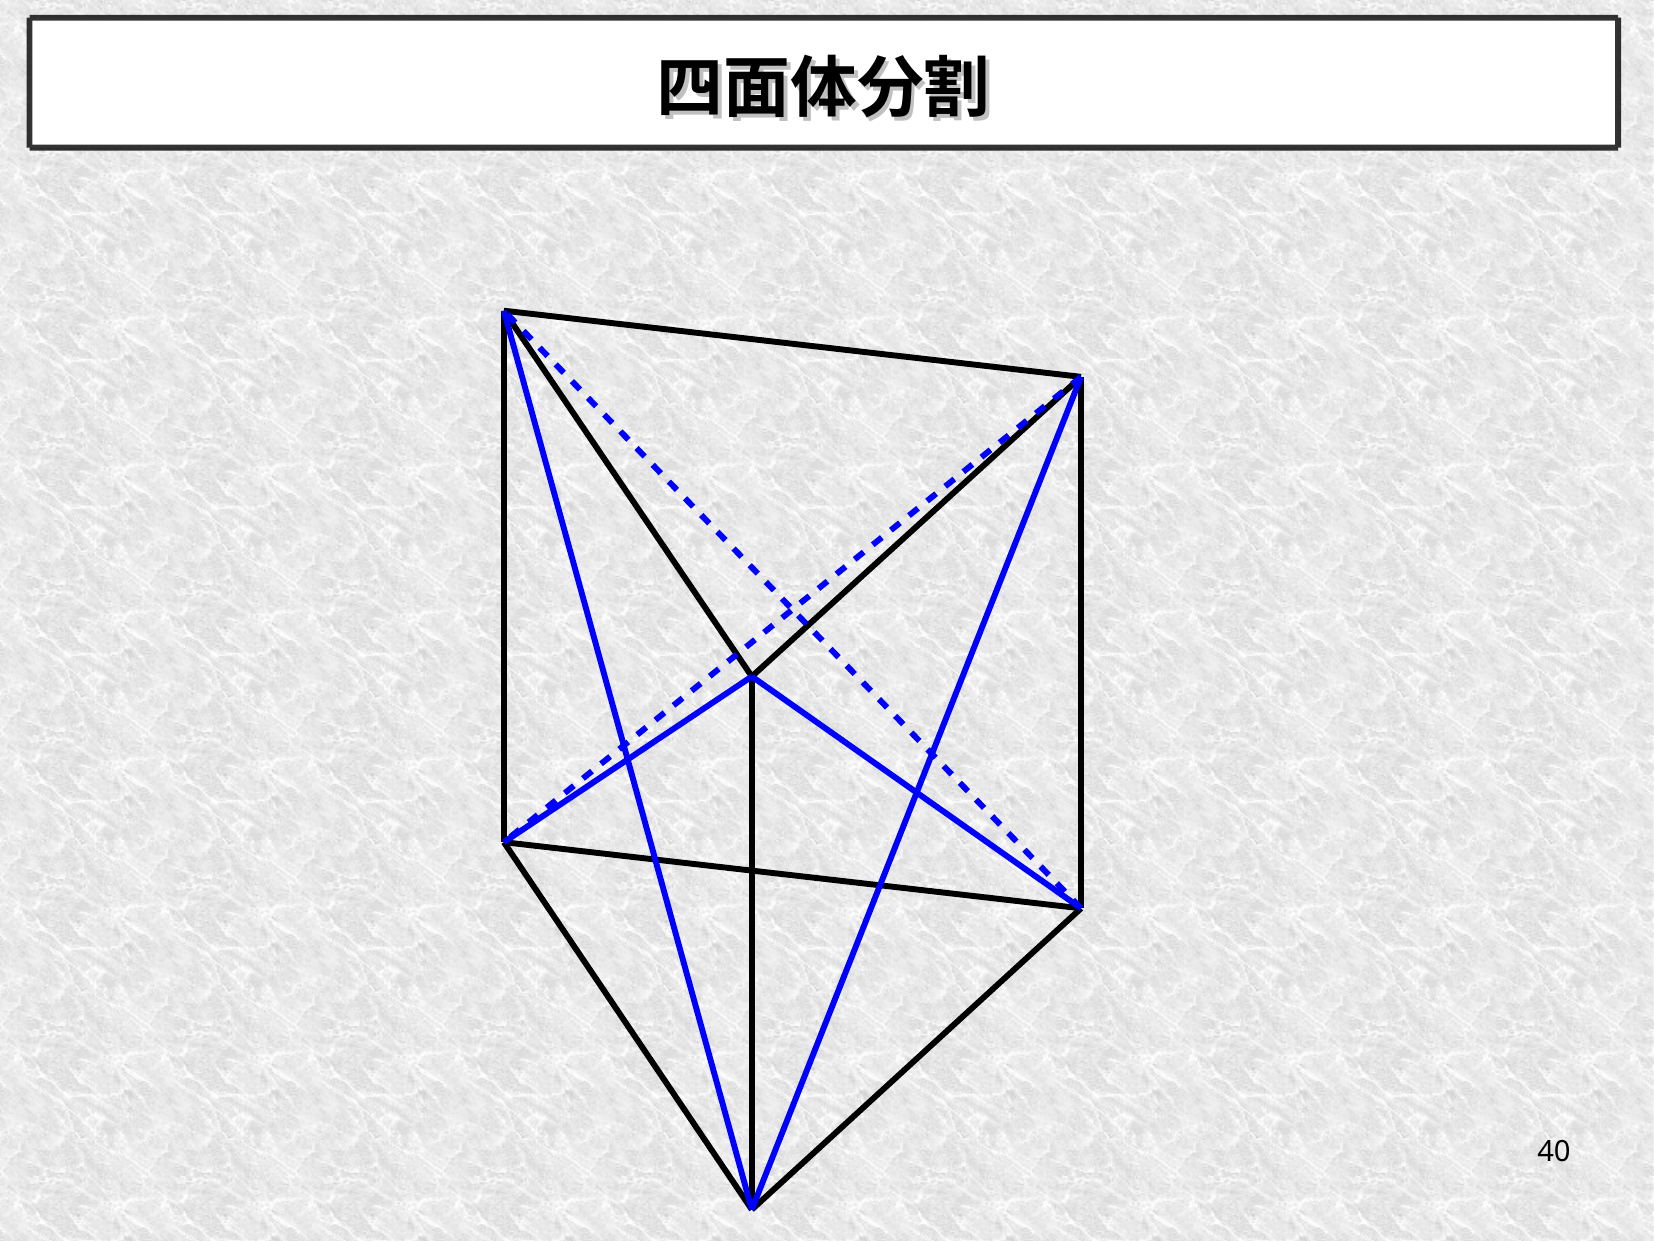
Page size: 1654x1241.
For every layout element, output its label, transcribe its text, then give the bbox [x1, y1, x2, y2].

text_box 四面体分割 [29, 17, 1619, 148]
picture [0, 0, 1654, 1241]
